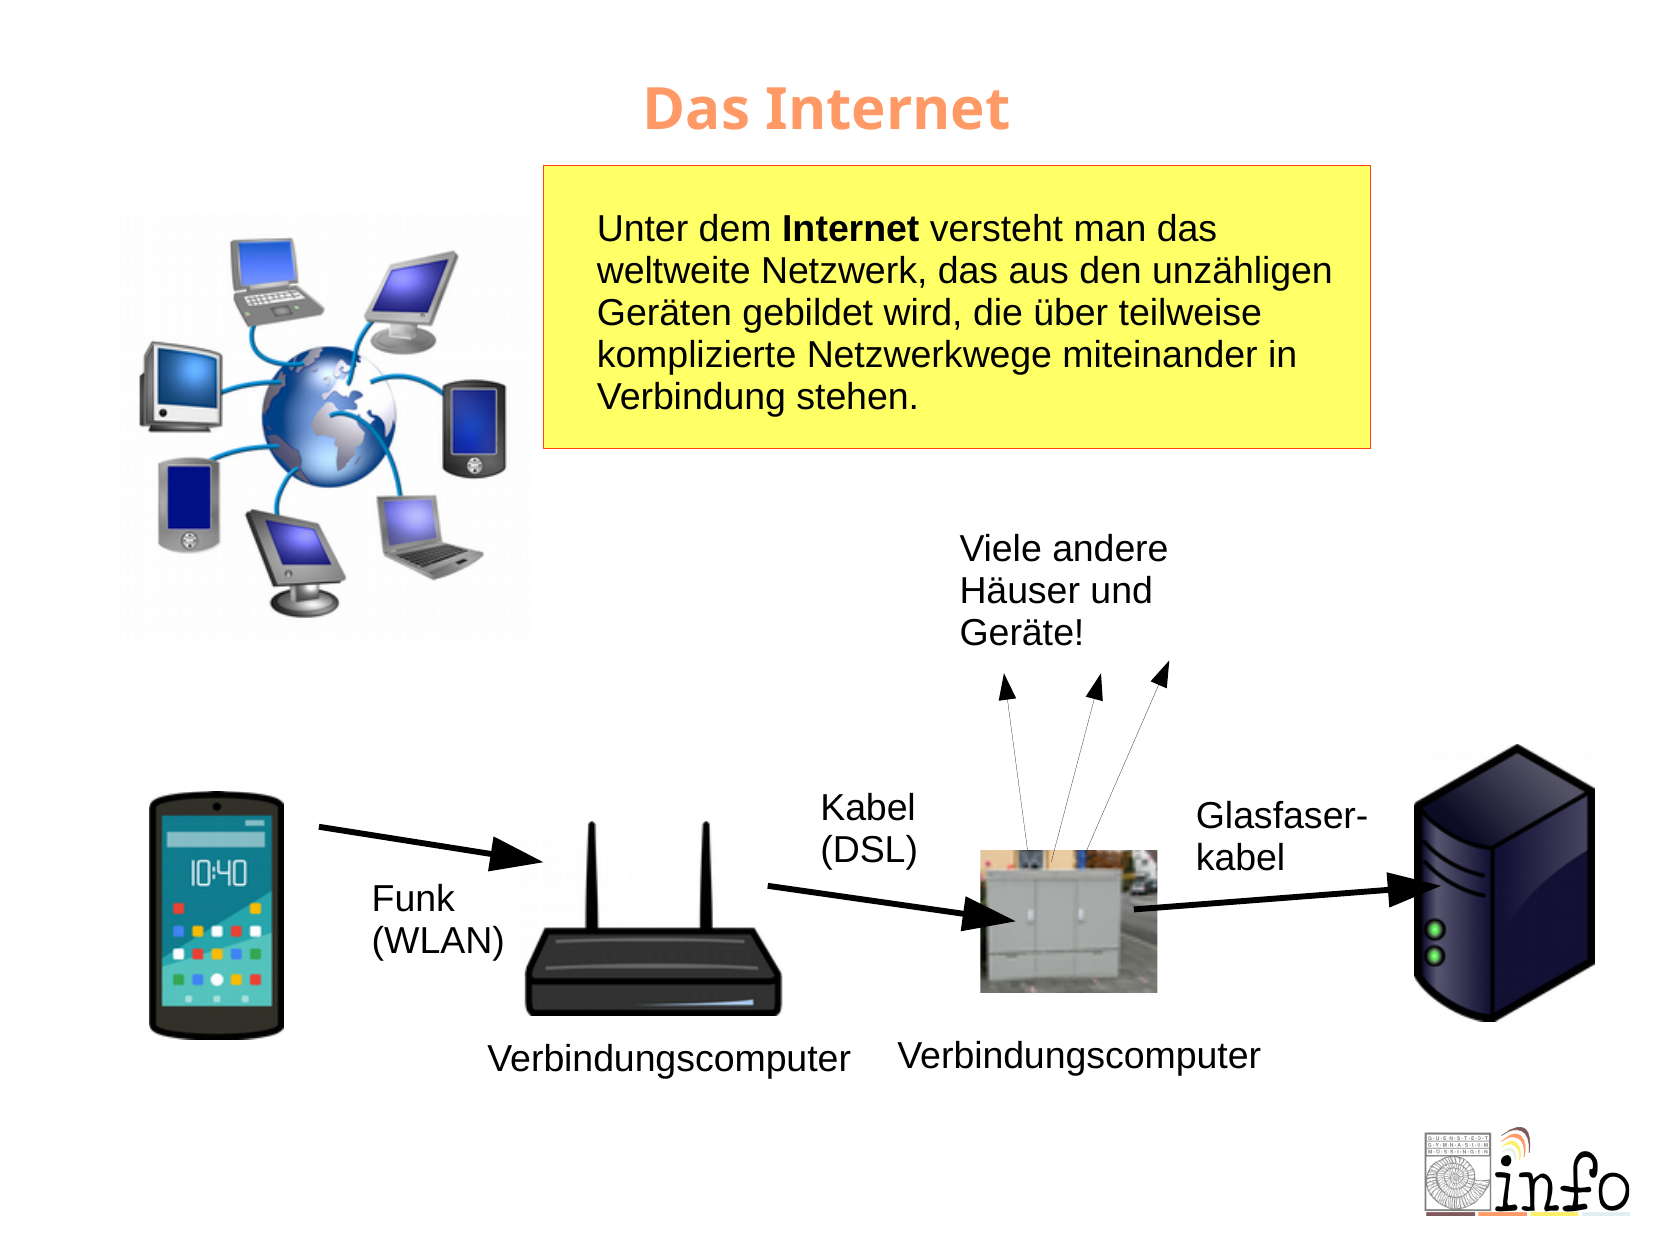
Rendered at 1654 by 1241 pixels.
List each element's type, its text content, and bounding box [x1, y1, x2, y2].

title Das Internet [82, 49, 1571, 166]
picture [1414, 744, 1595, 1022]
picture [980, 850, 1158, 993]
text_box Unter dem Internet versteht man das weltweite Netzwerk, das aus den unzähligen Geräten gebildet wird, die über teilweise komplizierte Netzwerkwege miteinander in Verbindung stehen. [582, 200, 1359, 426]
picture [118, 212, 532, 640]
text_box Verbindungscomputer [882, 1027, 1276, 1085]
picture [1418, 1127, 1630, 1217]
text_box Viele andere Häuser und Geräte! [944, 519, 1229, 661]
text_box Verbindungscomputer [472, 1029, 866, 1087]
picture [519, 821, 784, 1016]
text_box Funk (WLAN) [356, 869, 520, 969]
text_box Kabel (DSL) [805, 779, 934, 879]
text_box Glasfaser- kabel [1181, 787, 1384, 886]
picture [149, 791, 284, 1040]
text_box [543, 166, 1371, 449]
